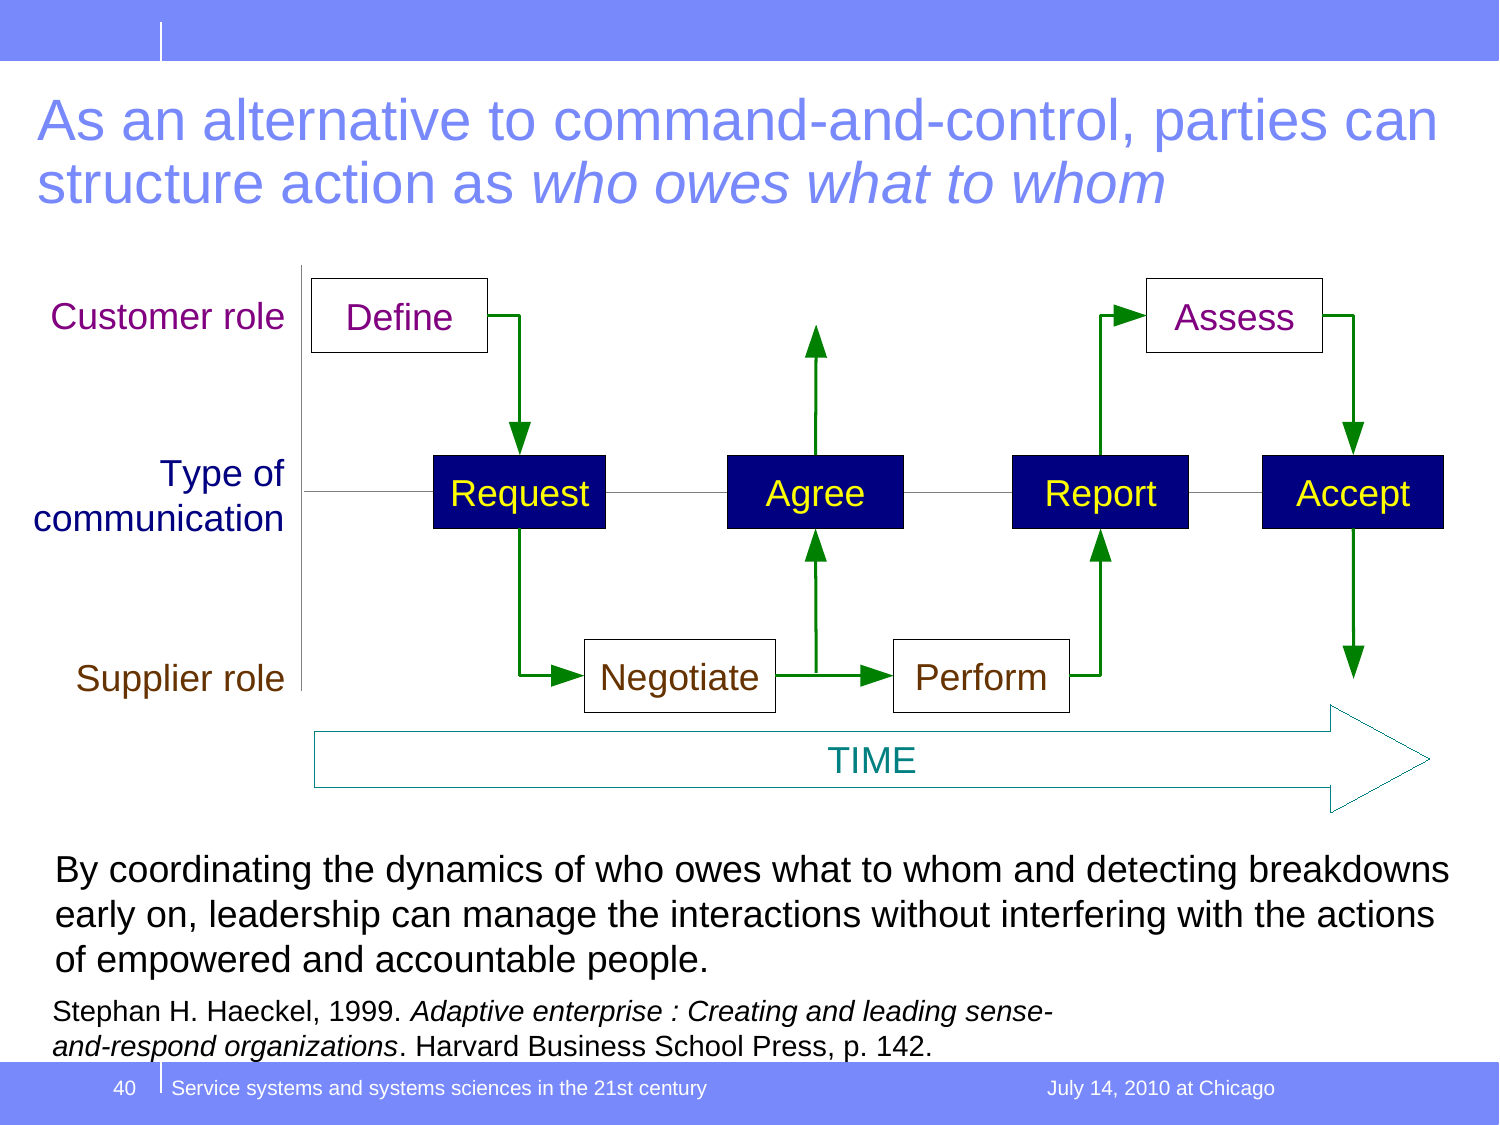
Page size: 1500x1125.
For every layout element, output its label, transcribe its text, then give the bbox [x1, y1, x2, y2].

text_box Supplier role [17, 639, 301, 715]
text_box Request [433, 455, 606, 529]
text_box Assess [1146, 278, 1323, 353]
text_box Agree [727, 455, 904, 529]
text_box TIME [314, 704, 1430, 813]
text_box Accept [1262, 455, 1444, 529]
title As an alternative to command-and-control, parties can structure action as who owes what to whom [37, 90, 1463, 216]
text_box Define [311, 278, 488, 353]
text_box Perform [893, 639, 1070, 713]
text_box Type of communication [0, 441, 300, 547]
text_box By coordinating the dynamics of who owes what to whom and detecting breakdowns early on, leadership can manage the interactions without interfering with the actions of empowered and accountable people. [39, 837, 1470, 987]
text_box Customer role [17, 278, 301, 351]
text_box Stephan H. Haeckel, 1999. Adaptive enterprise : Creating and leading sense-and-respond organizations. Harvard Business School Press, p. 142. [37, 985, 1094, 1072]
text_box Negotiate [584, 639, 776, 713]
text_box Report [1012, 455, 1189, 529]
